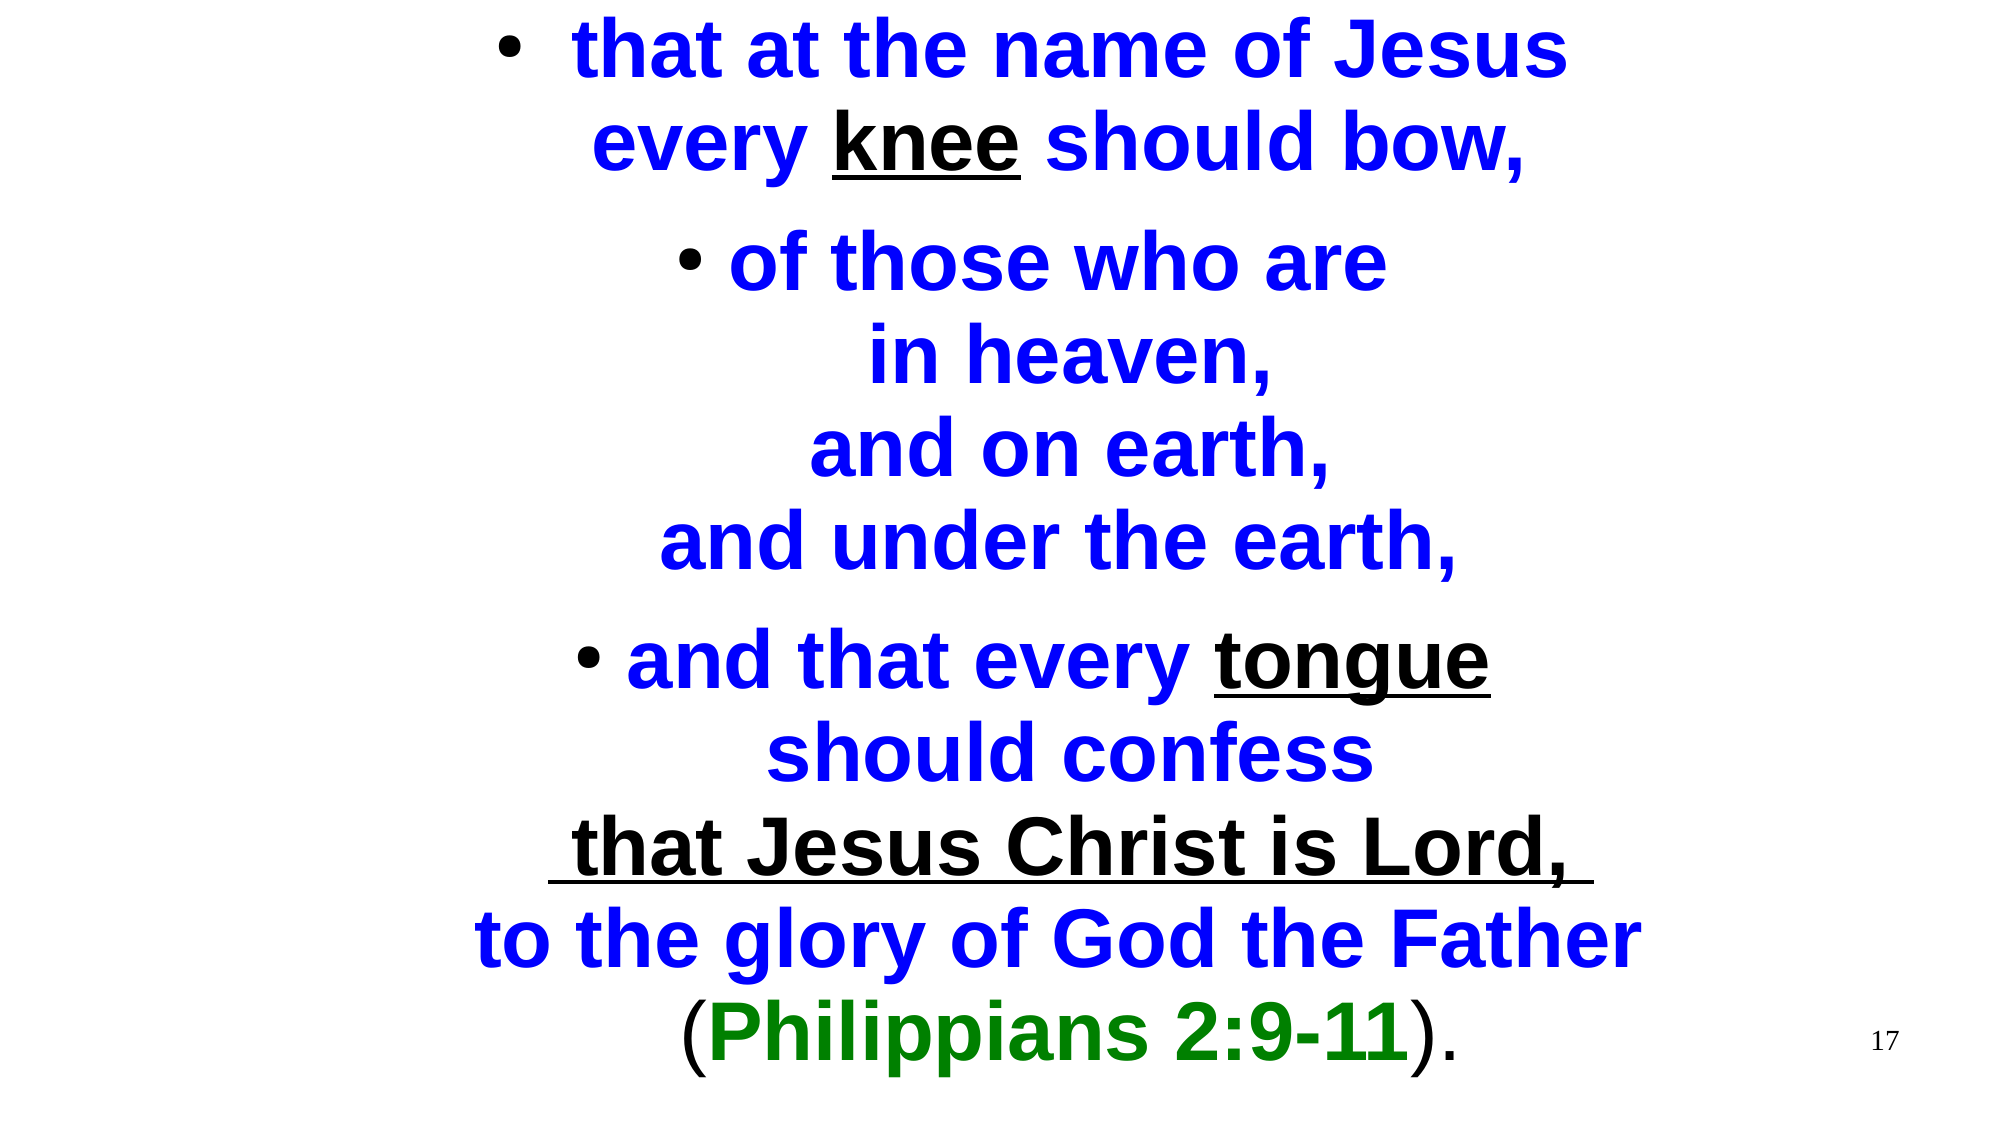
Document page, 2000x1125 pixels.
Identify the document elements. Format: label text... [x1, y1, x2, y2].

list that at the name of Jesus every knee should bow, of those who are in heaven, and on earth, and under the earth, and that every tongue should confess that Jesus Christ is Lord, to the glory of God the Father (Philippians 2:9-11). [37, 2, 2000, 1125]
